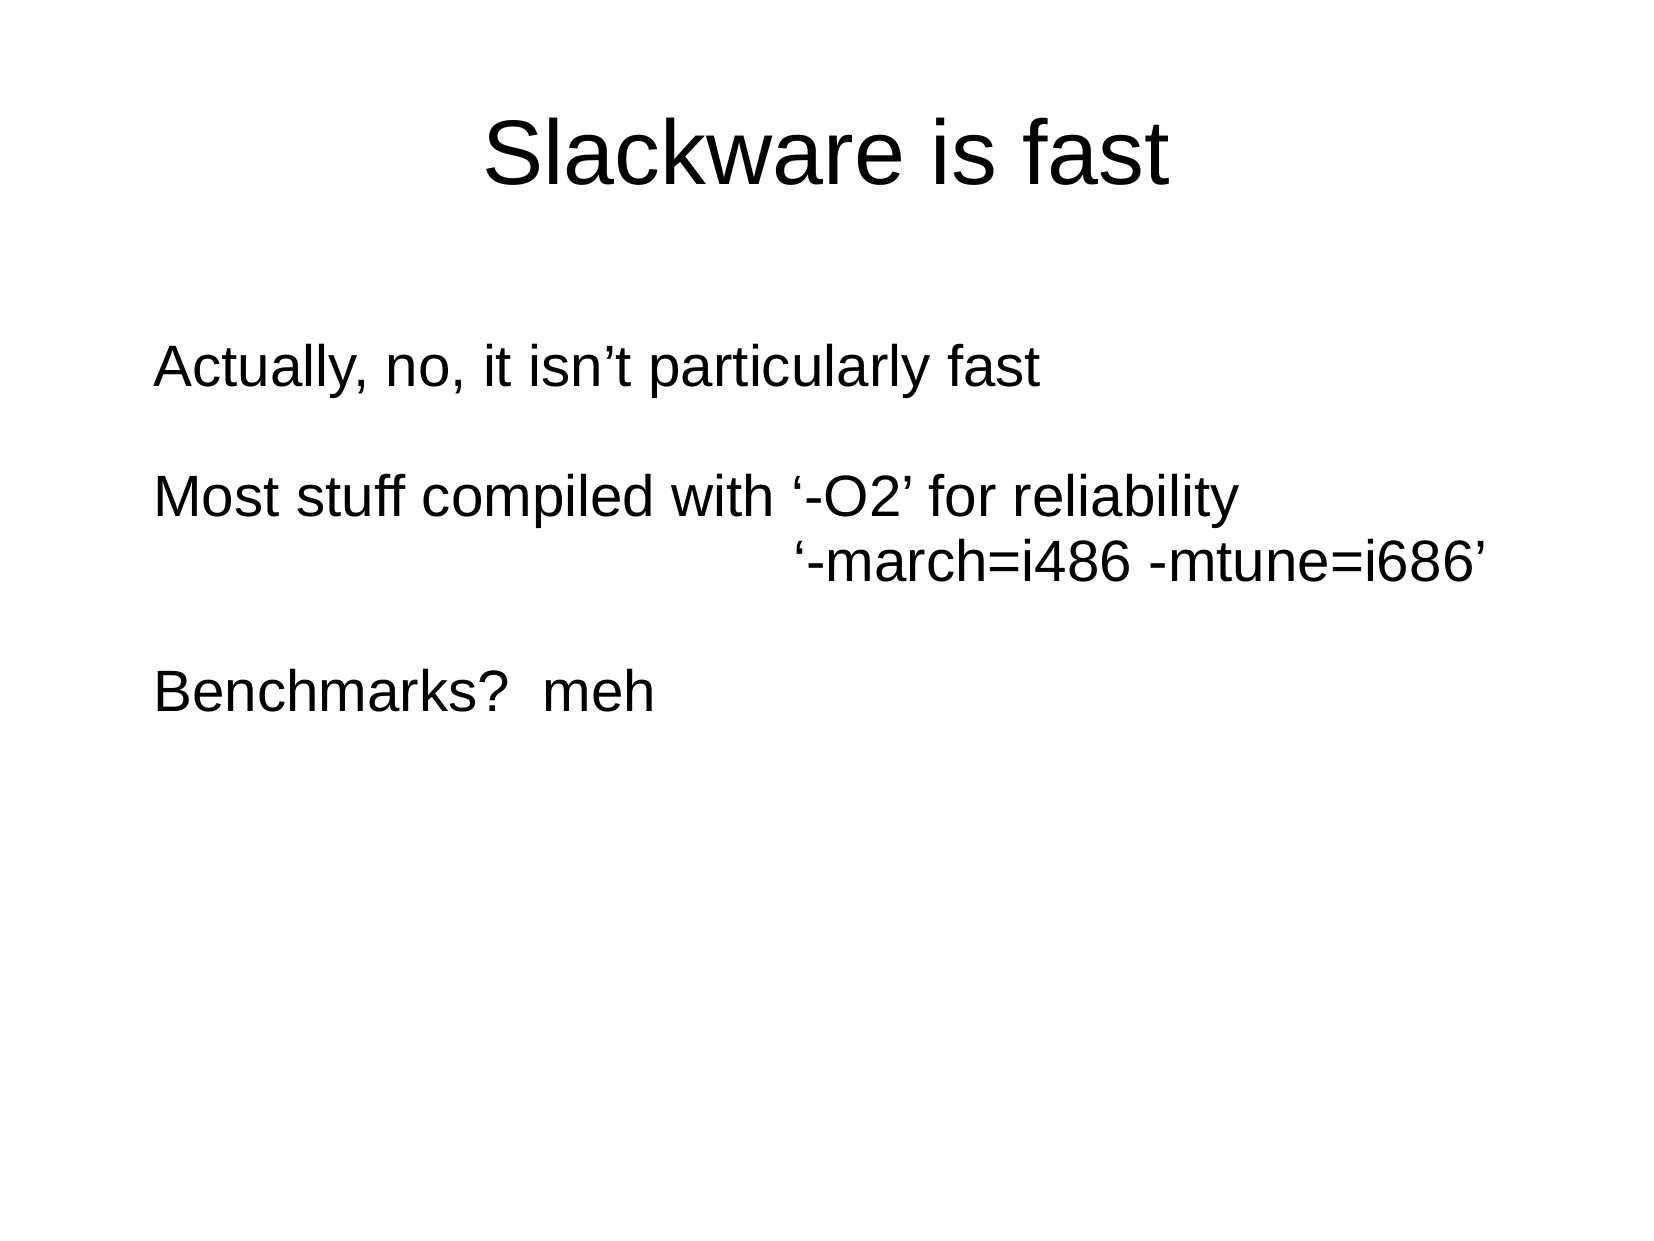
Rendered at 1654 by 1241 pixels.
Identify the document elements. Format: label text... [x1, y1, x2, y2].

text_box Actually, no, it isn’t particularly fast Most stuff compiled with ‘-O2’ for reliability ‘-march=i486 -mtune=i686’ Benchmarks? meh [153, 334, 1489, 874]
title Slackware is fast [82, 49, 1571, 257]
